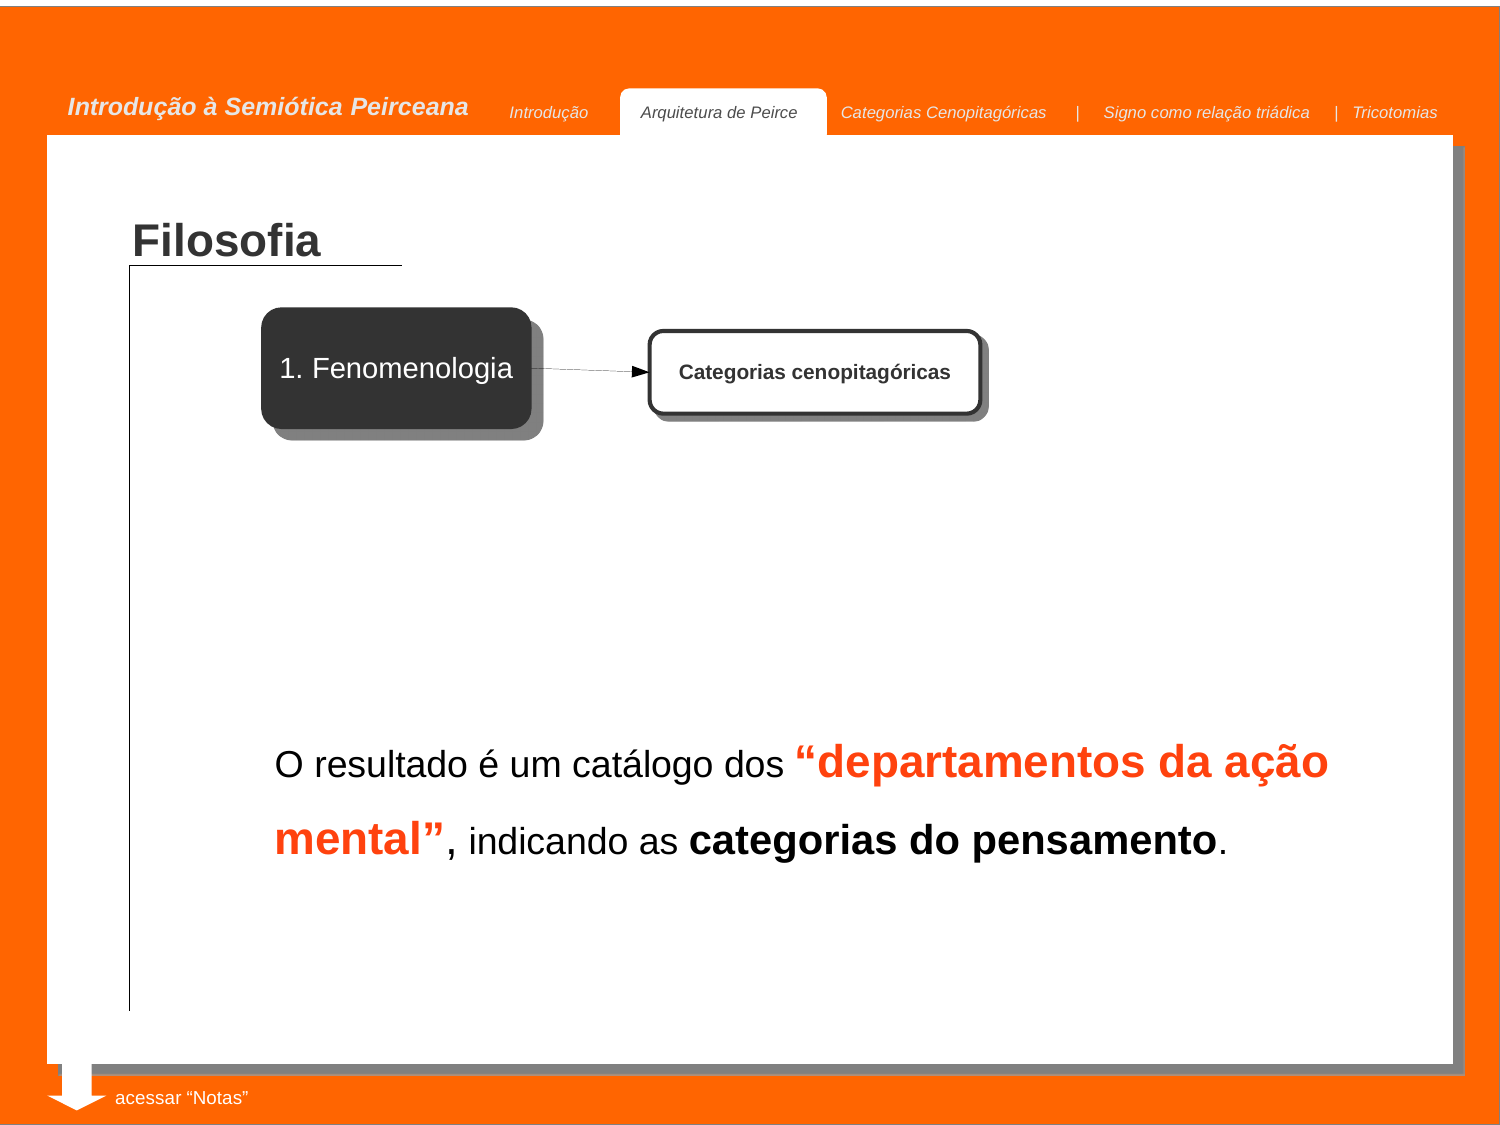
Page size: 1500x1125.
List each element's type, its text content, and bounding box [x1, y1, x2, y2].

text_box Filosofia [130, 266, 337, 276]
text_box Filosofia [118, 207, 337, 276]
text_box Categorias cenopitagóricas [649, 330, 981, 414]
text_box acessar “Notas” [100, 1080, 278, 1116]
text_box 1. Fenomenologia [261, 307, 532, 430]
text_box [47, 1051, 100, 1111]
text_box O resultado é um catálogo dos “departamentos da ação mental”, indicando as categorias do pensamento. [259, 702, 1388, 940]
